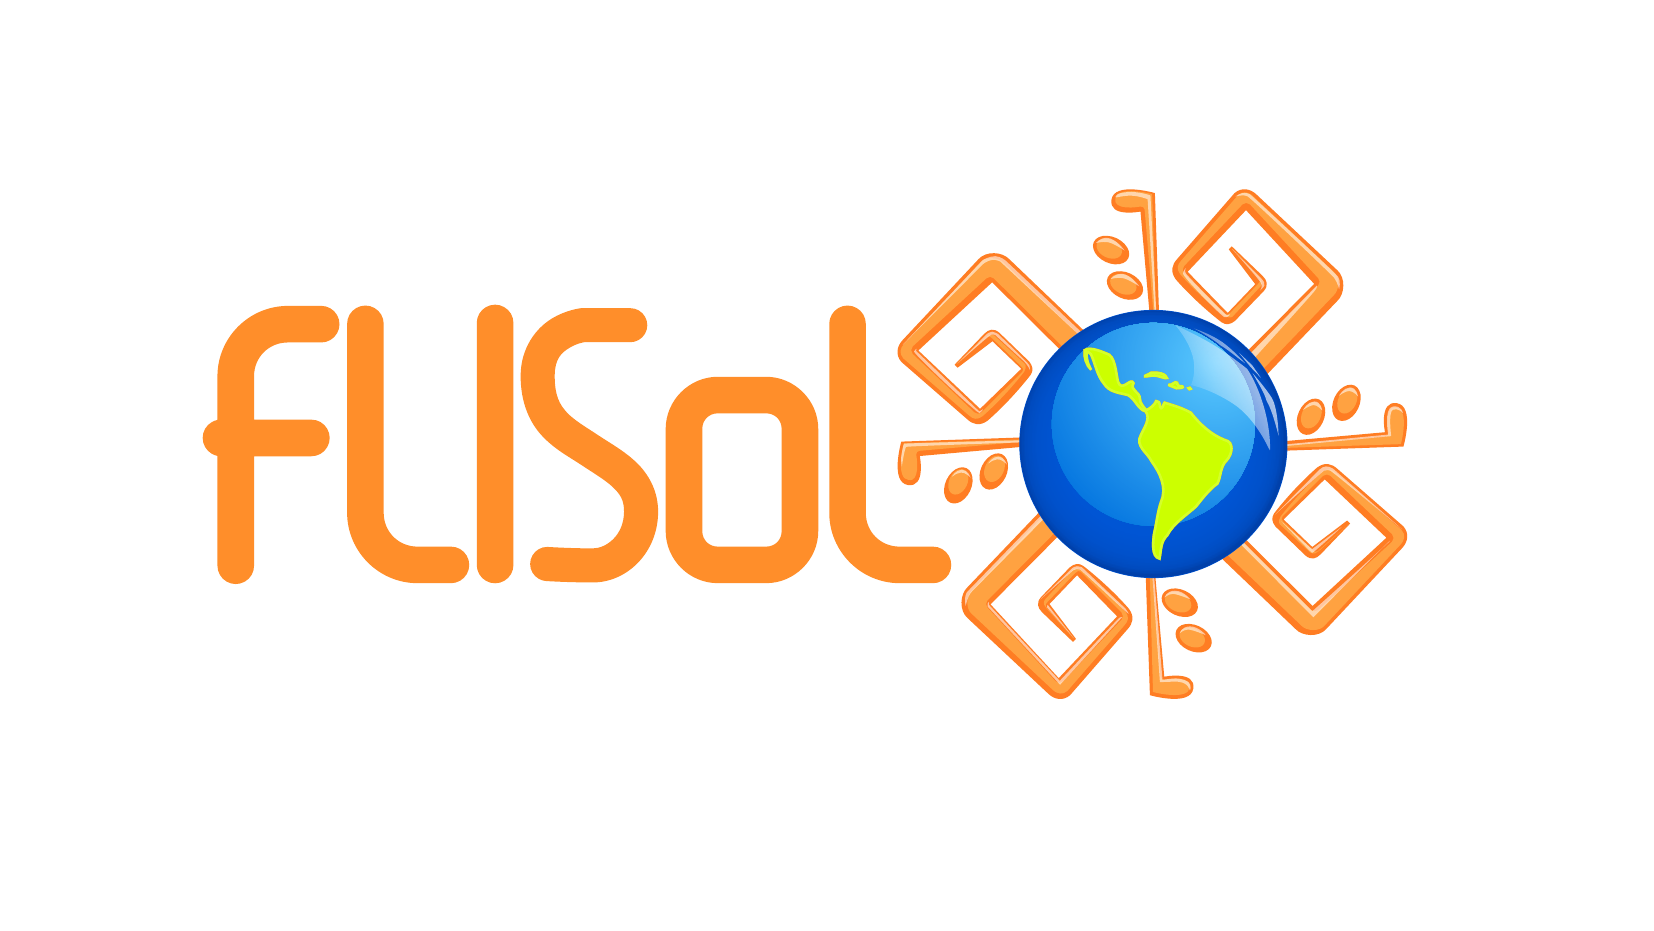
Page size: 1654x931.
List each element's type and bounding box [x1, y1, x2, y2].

picture [88, 118, 1542, 768]
